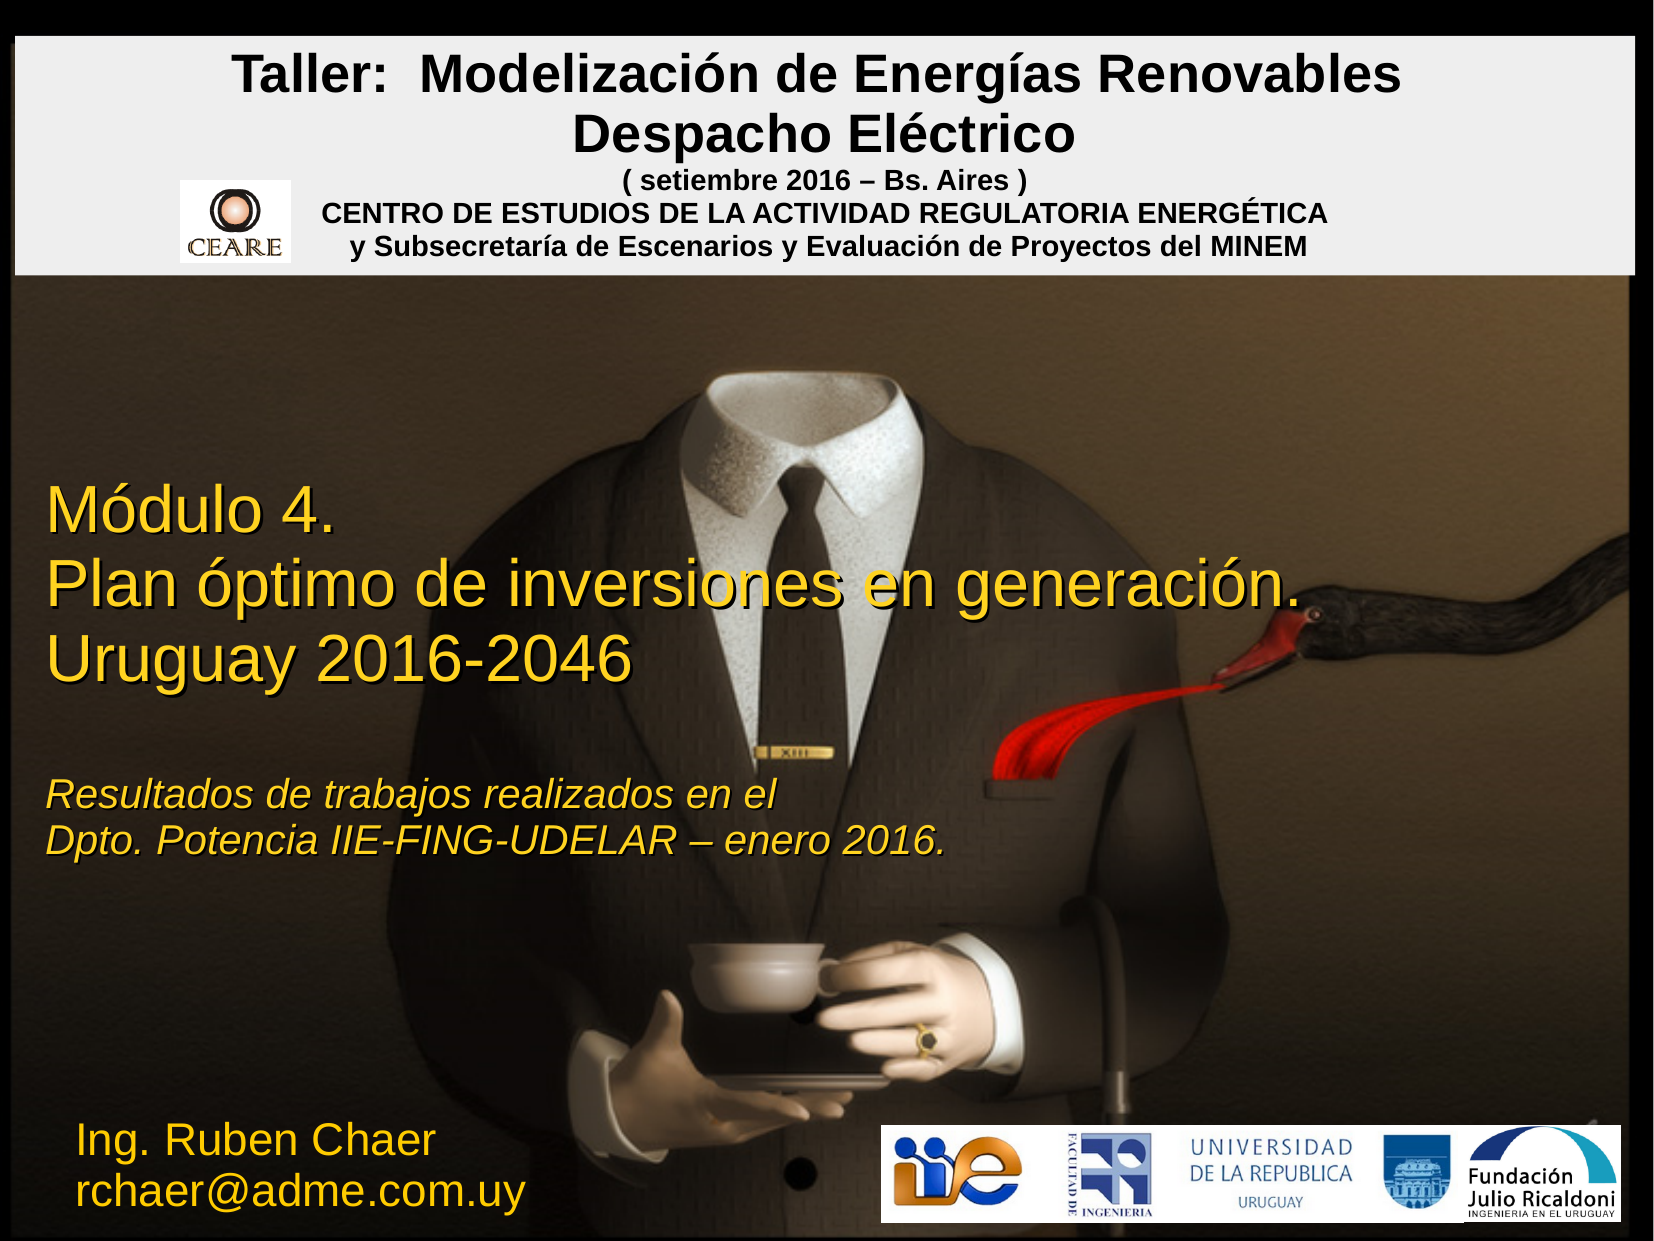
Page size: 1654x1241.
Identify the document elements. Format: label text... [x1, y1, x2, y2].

picture [0, 0, 1654, 1241]
text_box Ing. Ruben Chaer rchaer@adme.com.uy [75, 1090, 586, 1241]
title Módulo 4. Plan óptimo de inversiones en generación. Uruguay 2016-2046 Resultados de trabajos realizados en el Dpto. Potencia IIE-FING-UDELAR – enero 2016. [45, 405, 1420, 931]
text_box Taller: Modelización de Energías Renovables Despacho Eléctrico ( setiembre 2016 – Bs. Aires ) CENTRO DE ESTUDIOS DE LA ACTIVIDAD REGULATORIA ENERGÉTICA y Subsecretaría de Escenarios y Evaluación de Proyectos del MINEM [15, 35, 1636, 276]
